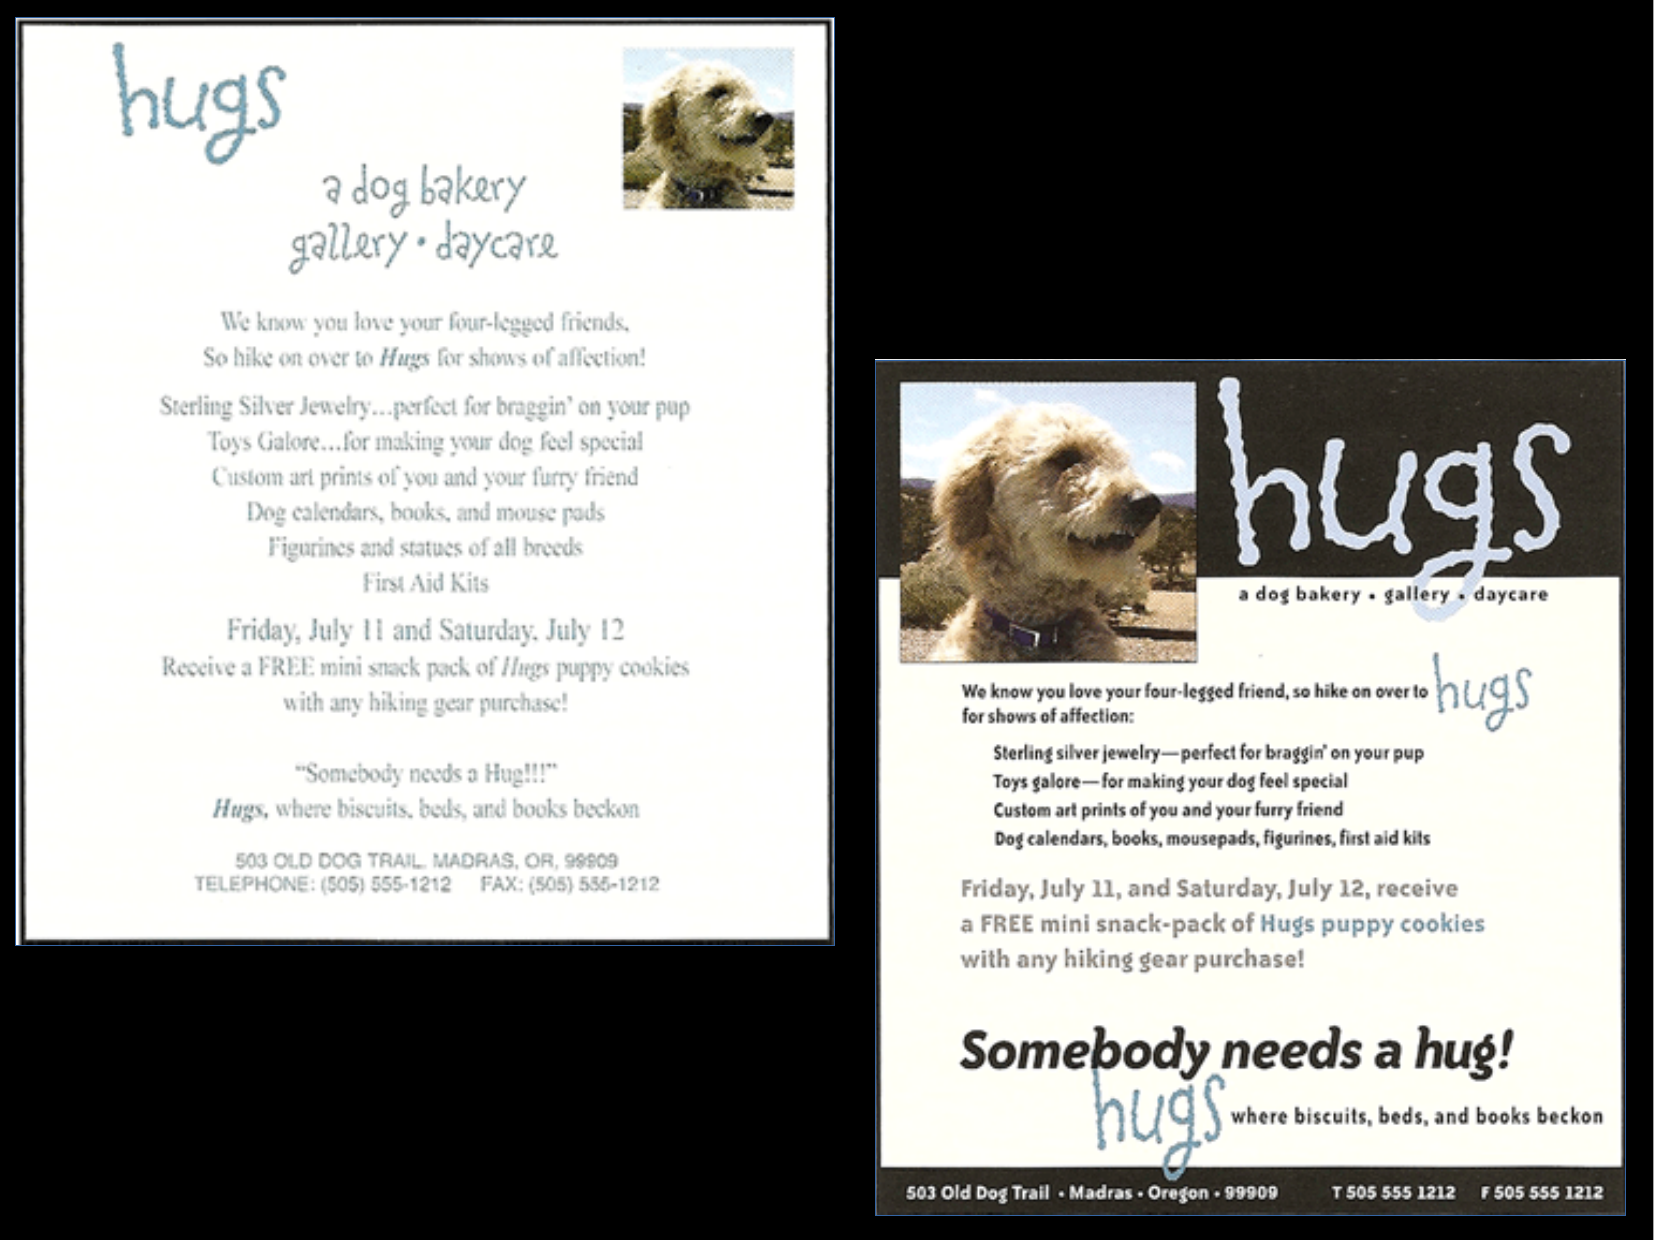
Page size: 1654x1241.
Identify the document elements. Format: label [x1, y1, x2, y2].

picture [15, 17, 835, 946]
picture [875, 359, 1626, 1216]
